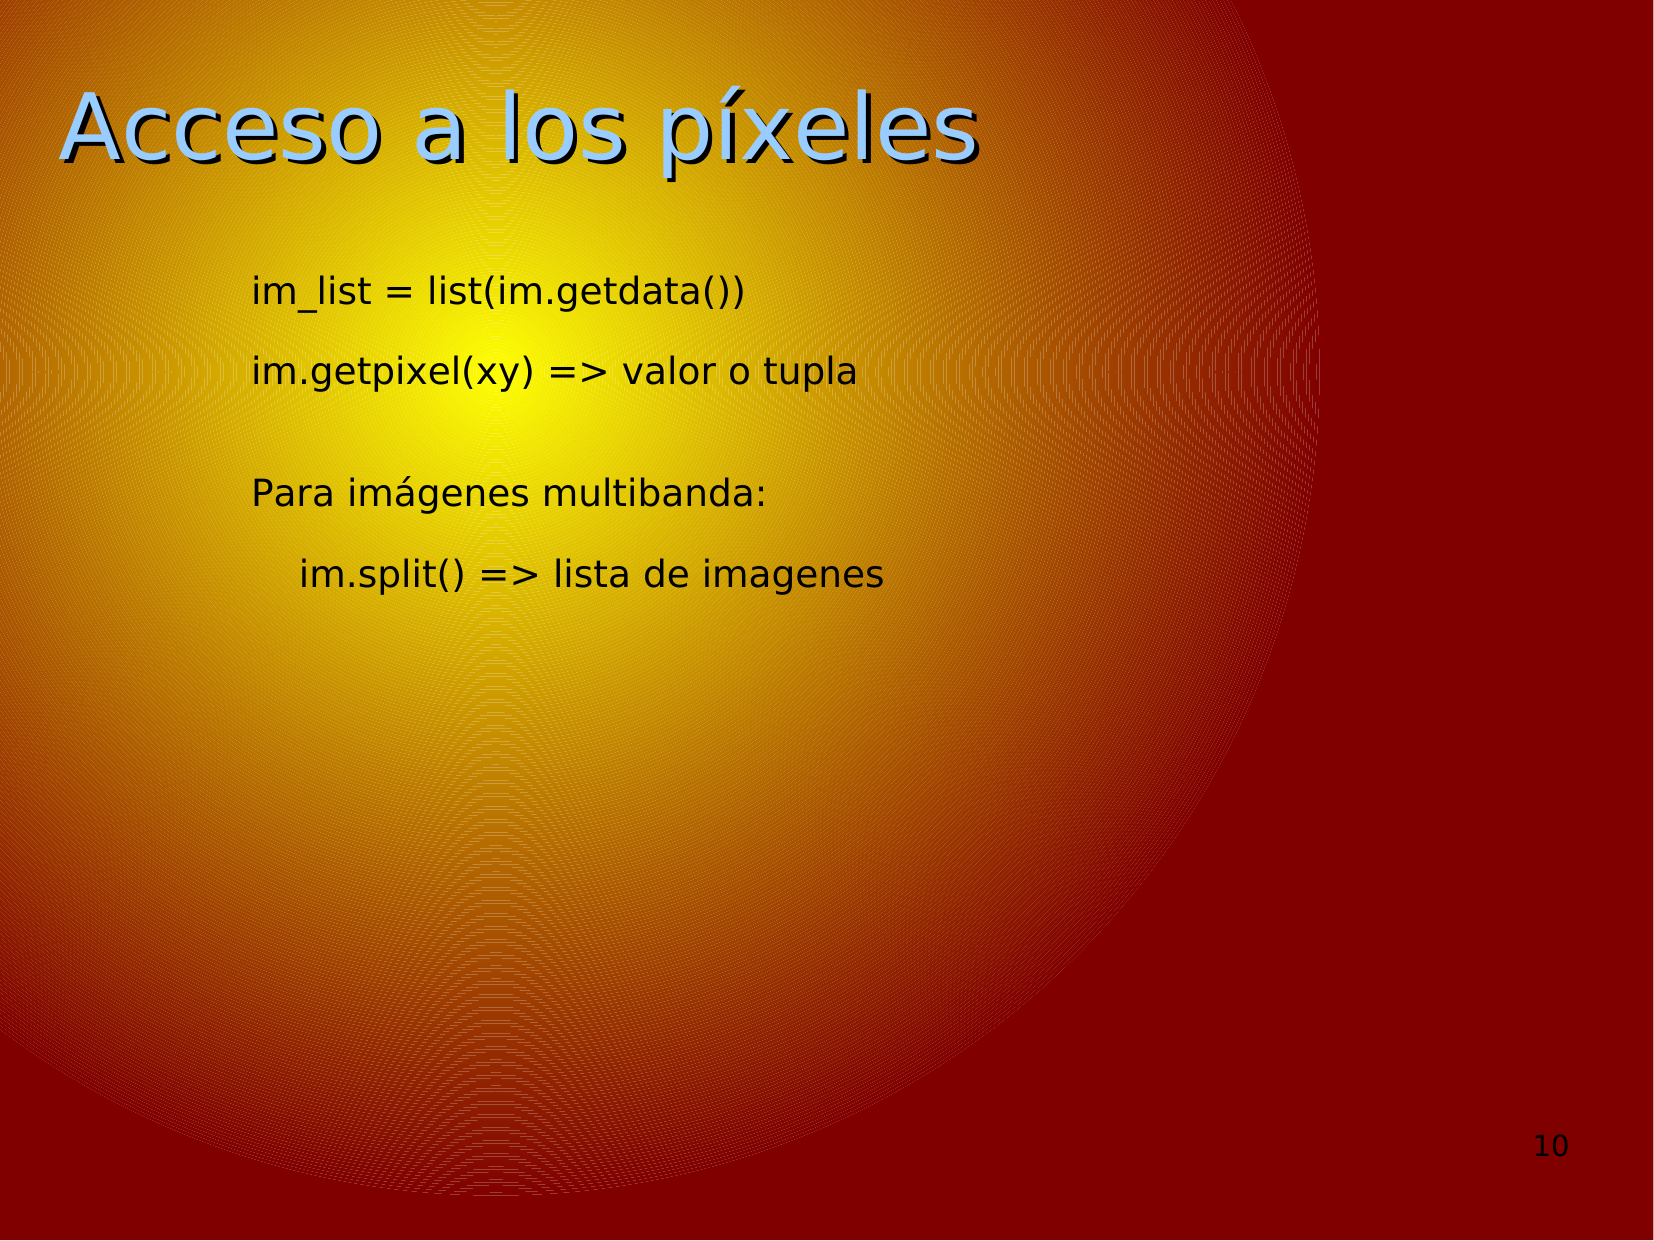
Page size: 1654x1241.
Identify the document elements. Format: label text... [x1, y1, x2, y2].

text_box im_list = list(im.getdata()) im.getpixel(xy) => valor o tupla Para imágenes multibanda: im.split() => lista de imagenes [236, 264, 1385, 768]
title Acceso a los píxeles [59, 29, 1547, 228]
